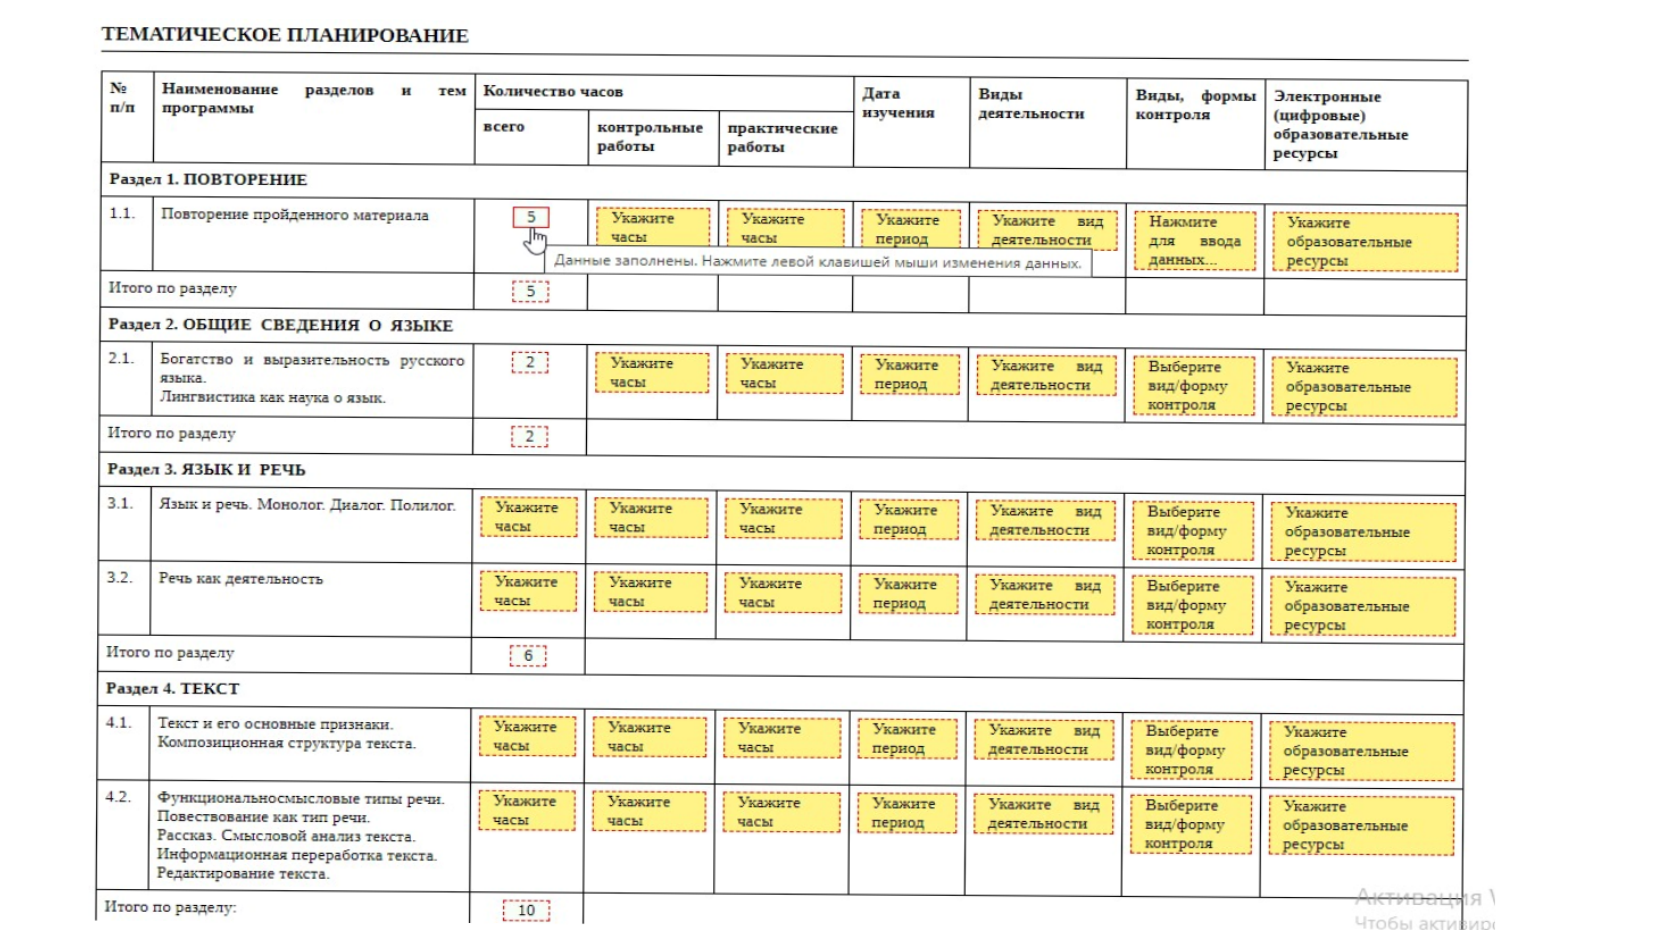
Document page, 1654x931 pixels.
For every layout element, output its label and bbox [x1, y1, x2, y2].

picture [87, 17, 1501, 930]
